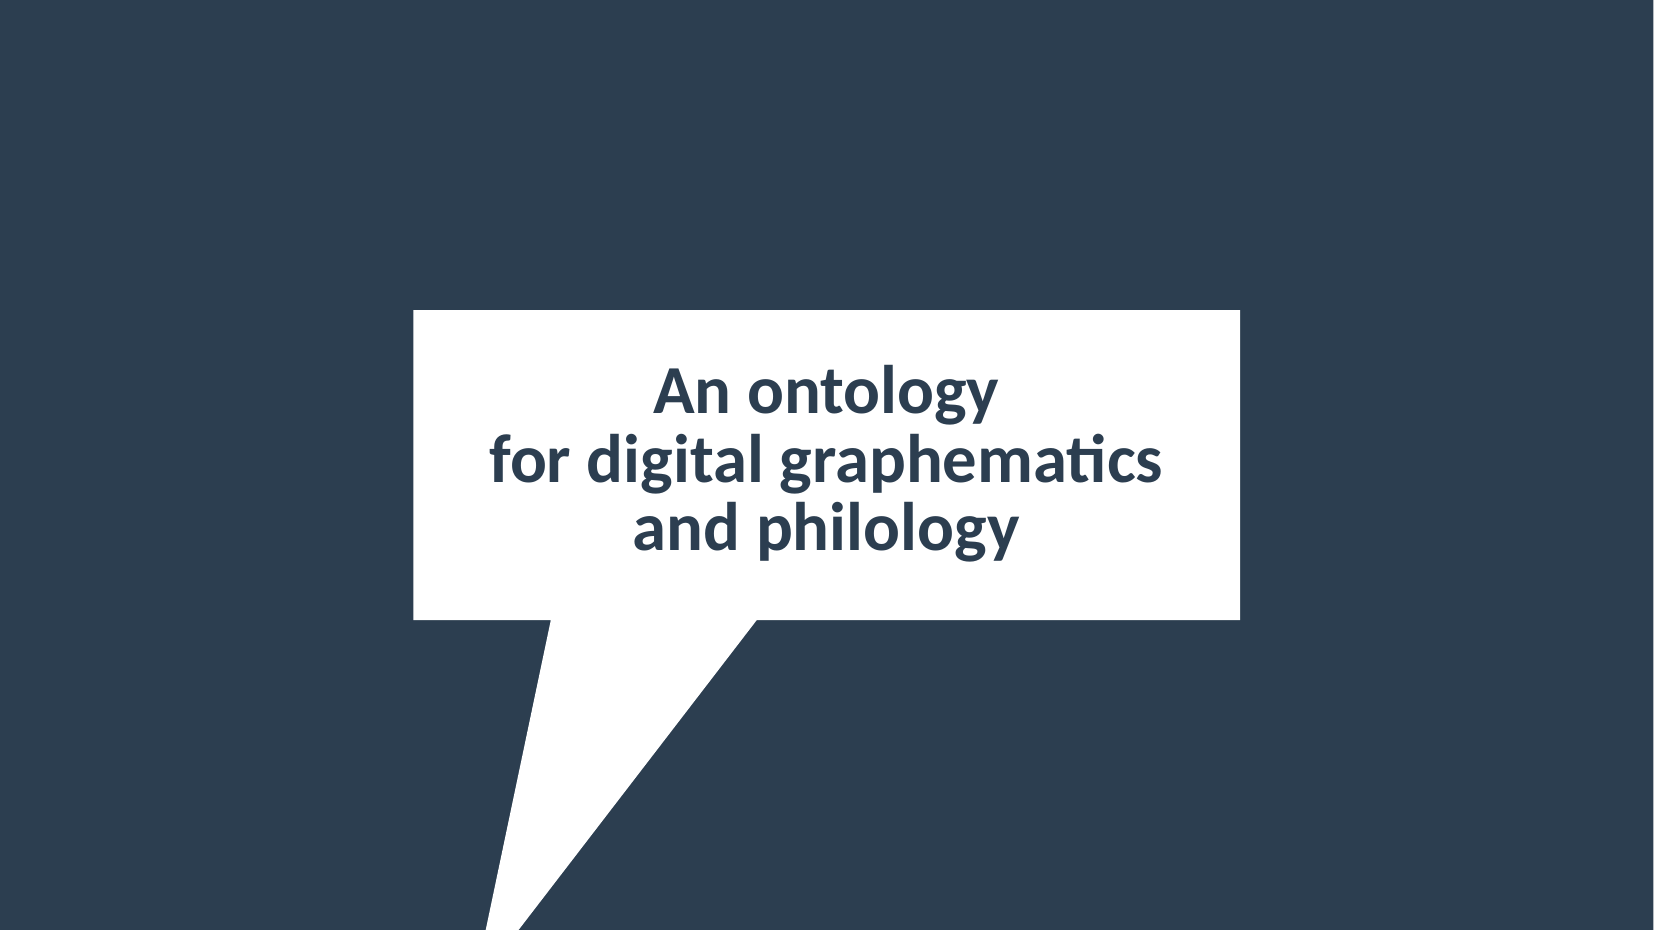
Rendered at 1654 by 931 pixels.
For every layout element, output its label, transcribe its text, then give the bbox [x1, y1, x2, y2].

title An ontology for digital graphematics and philology [442, 332, 1211, 598]
